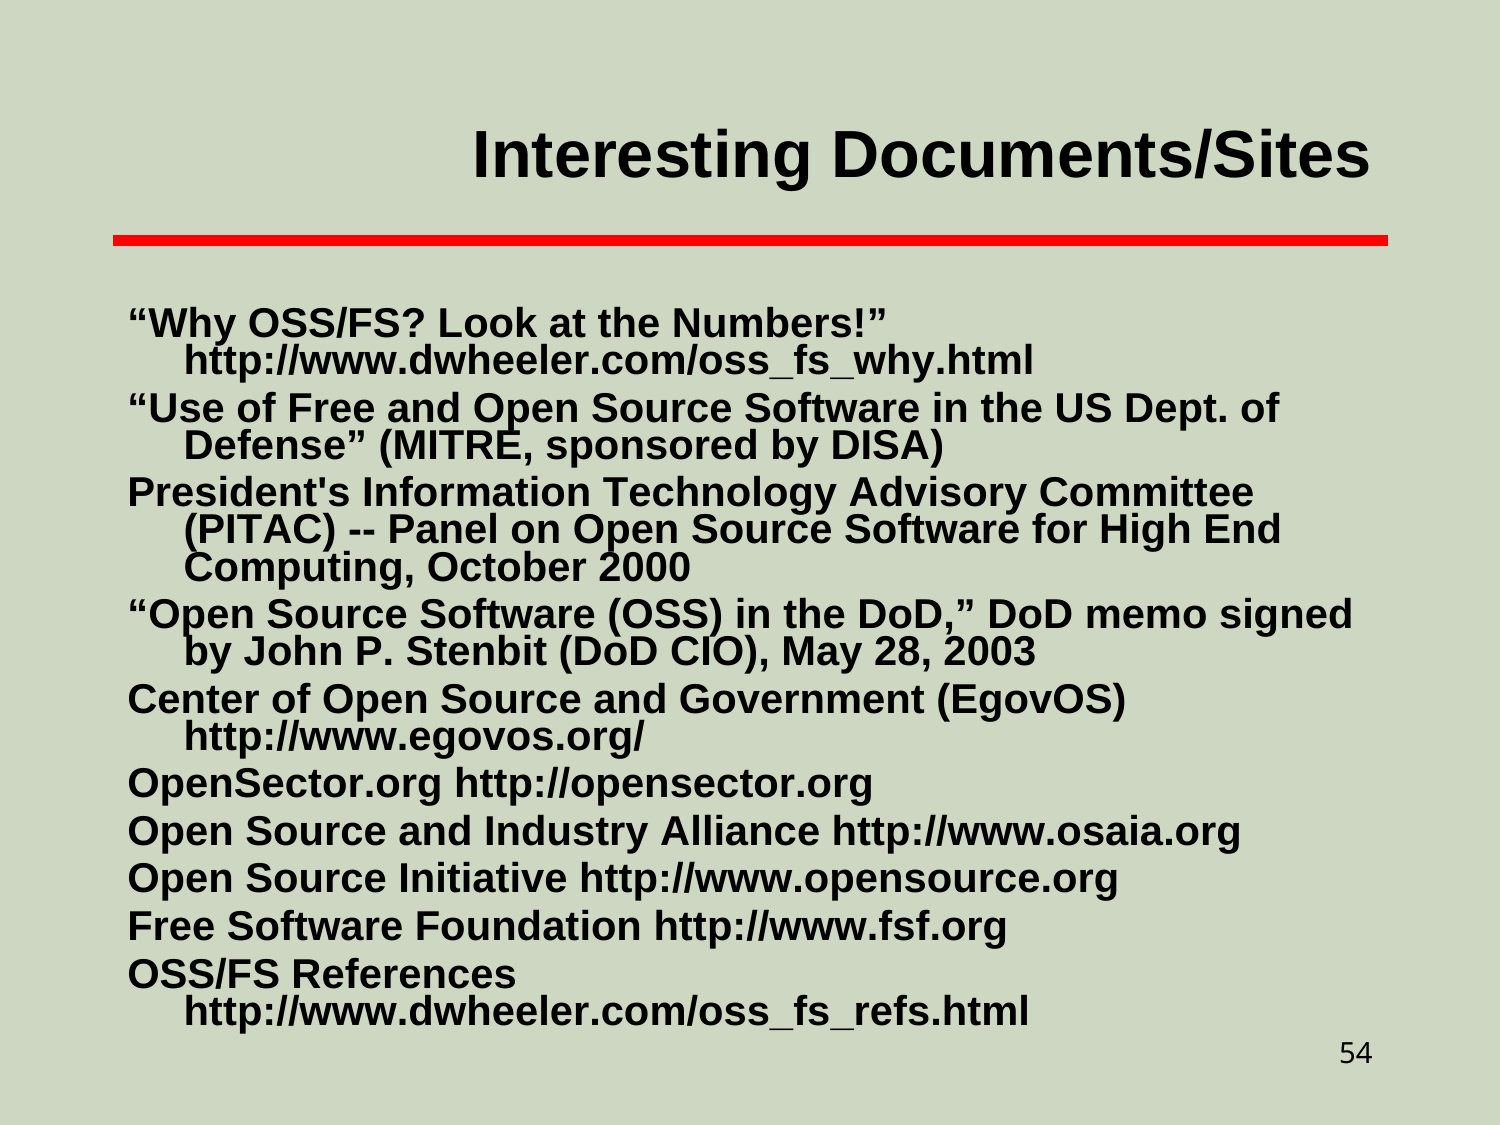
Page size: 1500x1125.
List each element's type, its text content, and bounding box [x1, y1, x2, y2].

list “Why OSS/FS? Look at the Numbers!” http://www.dwheeler.com/oss_fs_why.html “Use of Free and Open Source Software in the US Dept. of Defense” (MITRE, sponsored by DISA) President's Information Technology Advisory Committee (PITAC) -- Panel on Open Source Software for High End Computing, October 2000 “Open Source Software (OSS) in the DoD,” DoD memo signed by John P. Stenbit (DoD CIO), May 28, 2003 Center of Open Source and Government (EgovOS) http://www.egovos.org/ OpenSector.org http://opensector.org Open Source and Industry Alliance http://www.osaia.org Open Source Initiative http://www.opensource.org Free Software Foundation http://www.fsf.org OSS/FS References http://www.dwheeler.com/oss_fs_refs.html [112, 299, 1388, 1089]
title Interesting Documents/Sites [337, 85, 1388, 224]
